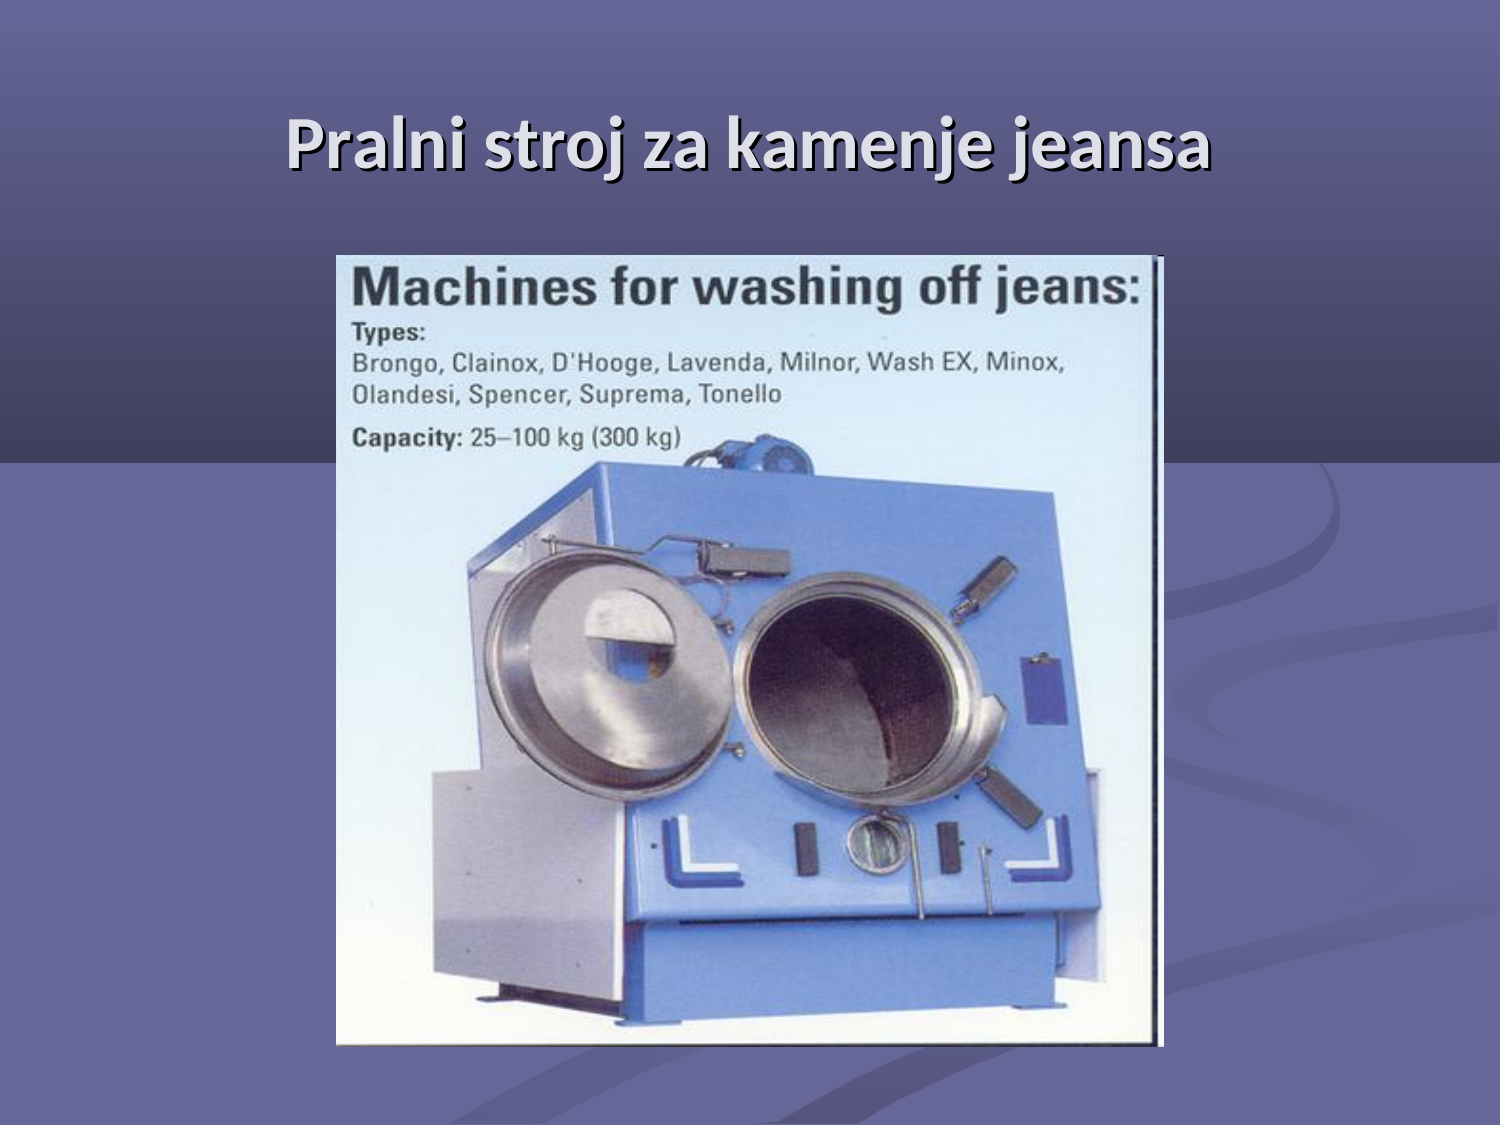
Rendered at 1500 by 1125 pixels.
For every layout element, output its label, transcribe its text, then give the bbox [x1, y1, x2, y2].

title Pralni stroj za kamenje jeansa [75, 45, 1426, 233]
text_box [336, 255, 1164, 1047]
